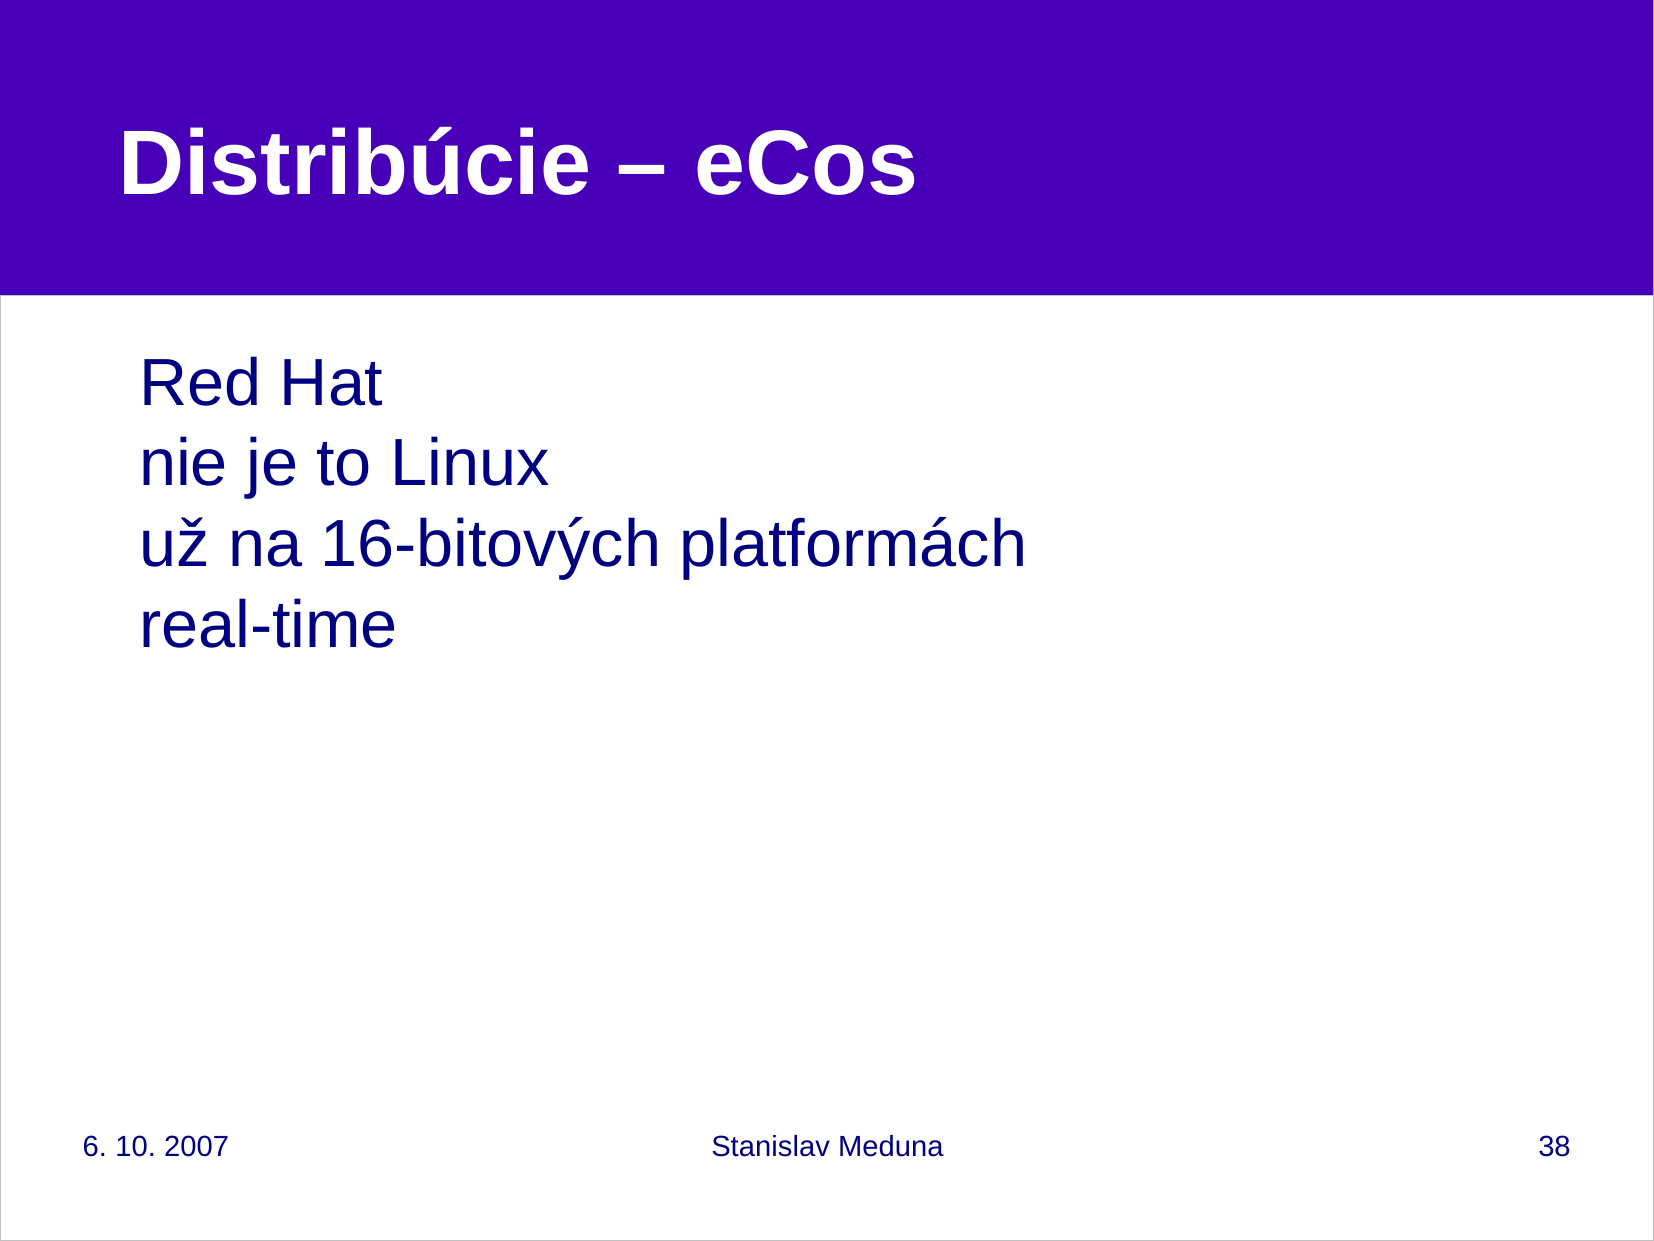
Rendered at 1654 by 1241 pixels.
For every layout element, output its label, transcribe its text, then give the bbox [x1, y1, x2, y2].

list Red Hat nie je to Linux už na 16-bitových platformách real-time [121, 344, 1534, 1112]
title Distribúcie – eCos [118, 66, 1595, 259]
